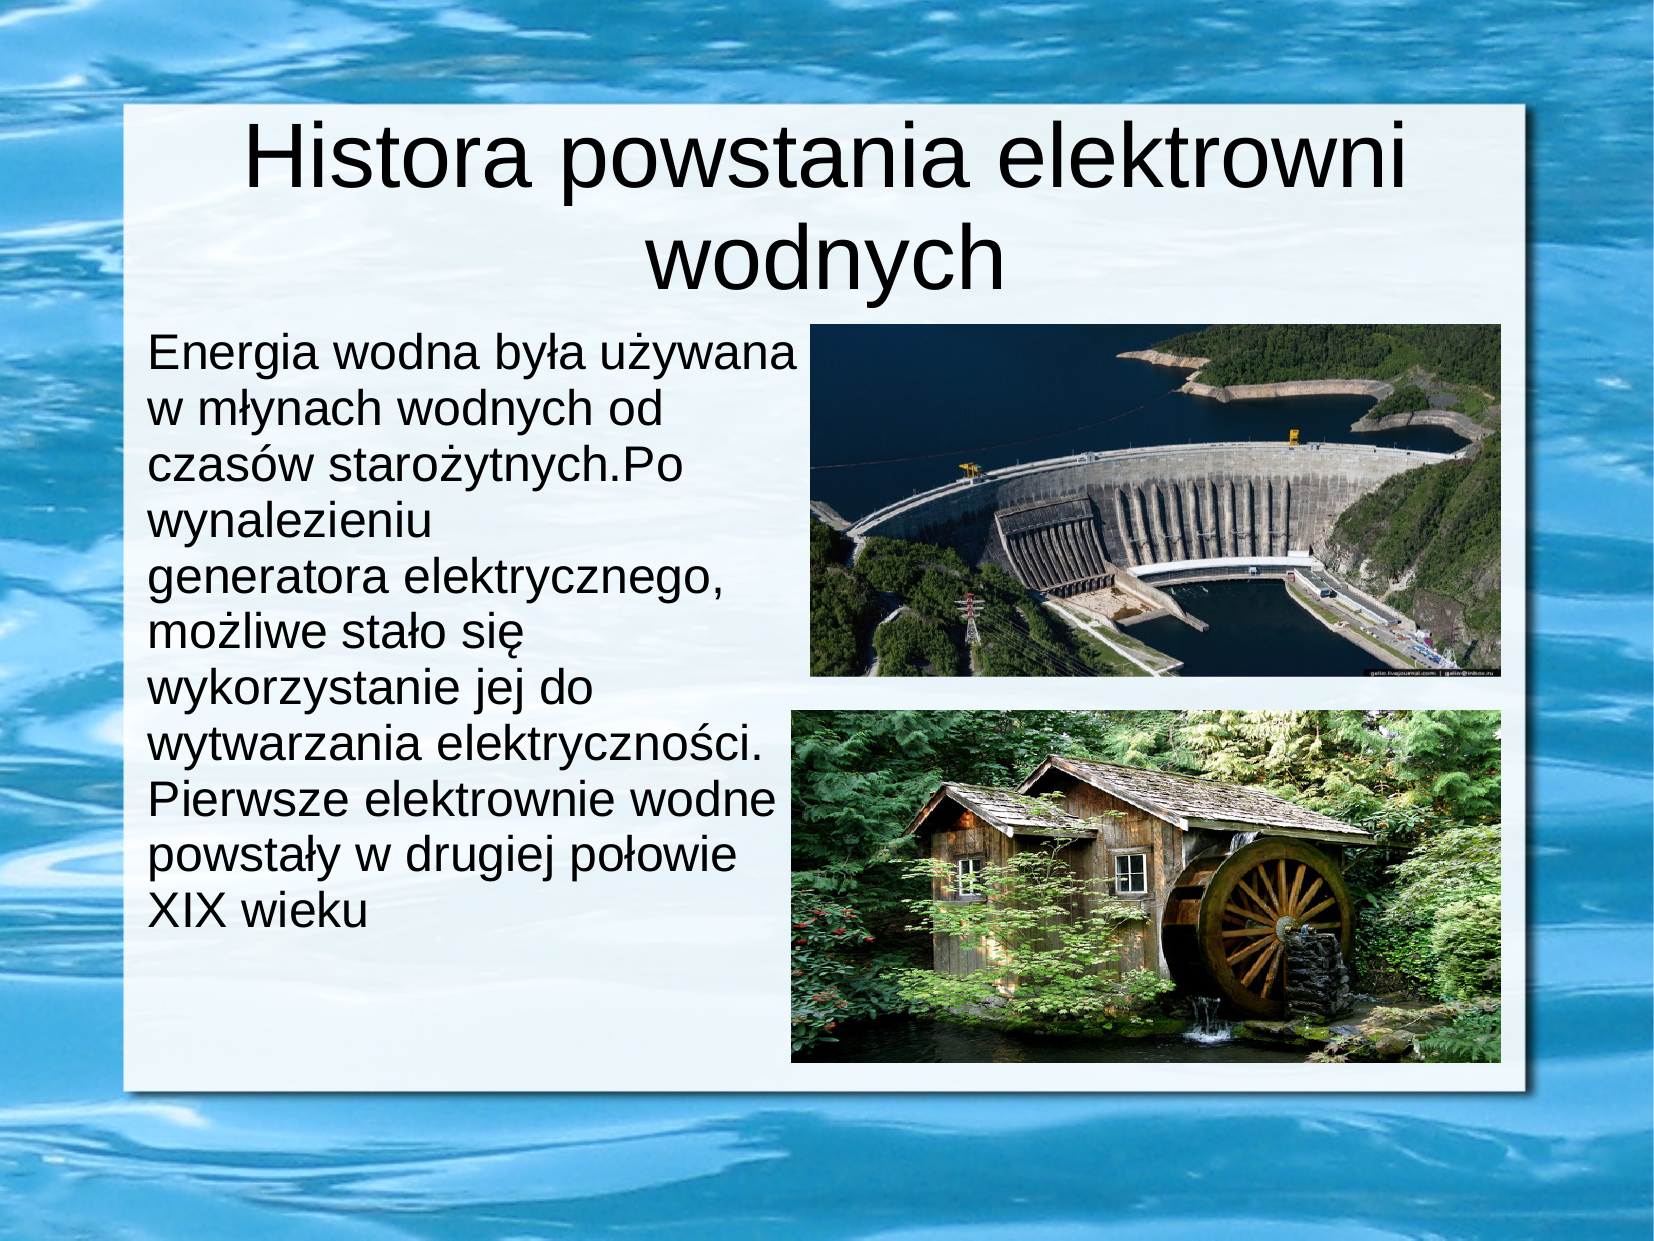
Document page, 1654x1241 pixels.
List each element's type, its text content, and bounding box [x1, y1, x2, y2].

title Histora powstania elektrowni wodnych [147, 104, 1506, 310]
picture [0, 0, 1654, 1241]
list Energia wodna była używana w młynach wodnych od czasów starożytnych.Po wynalezieniu generatora elektrycznego, możliwe stało się wykorzystanie jej do wytwarzania elektryczności. Pierwsze elektrownie wodne powstały w drugiej połowie XIX wieku [147, 324, 811, 1063]
